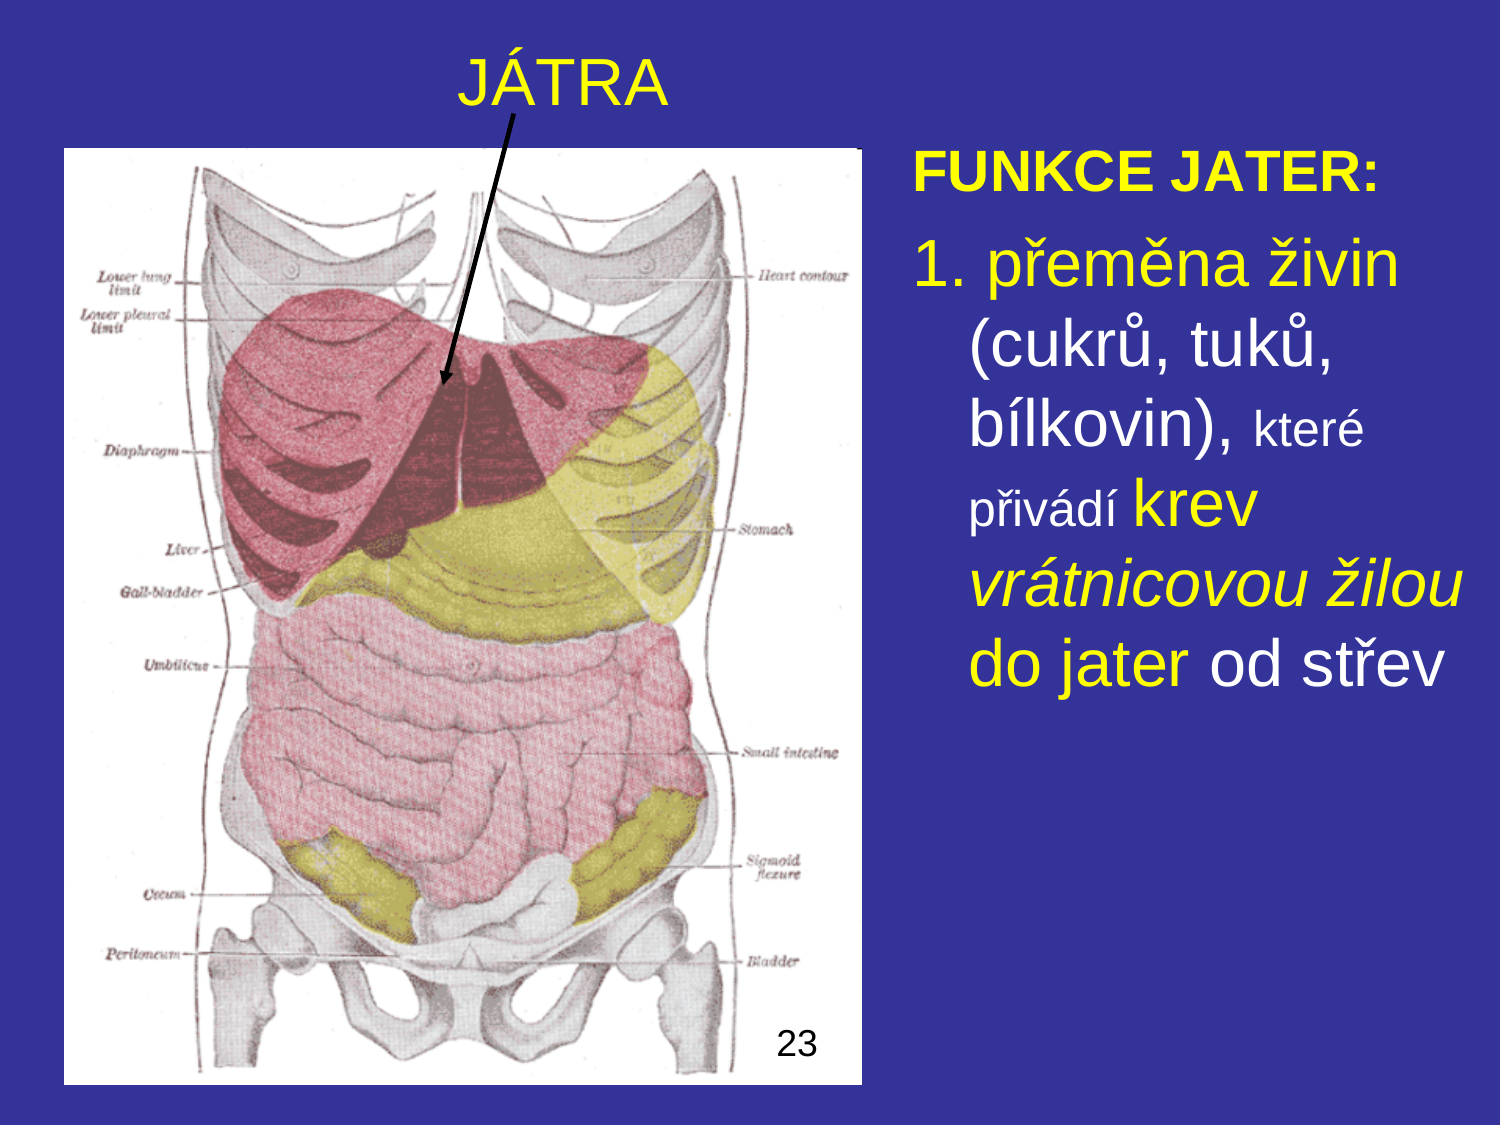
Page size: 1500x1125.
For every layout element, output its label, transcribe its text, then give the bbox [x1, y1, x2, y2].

text_box FUNKCE JATER: 1. přeměna živin (cukrů, tuků, bílkovin), které přivádí krev vrátnicovou žilou do jater od střev [897, 125, 1500, 1125]
picture [64, 148, 862, 1085]
text_box 23 [761, 1011, 869, 1072]
text_box JÁTRA [442, 30, 1082, 127]
